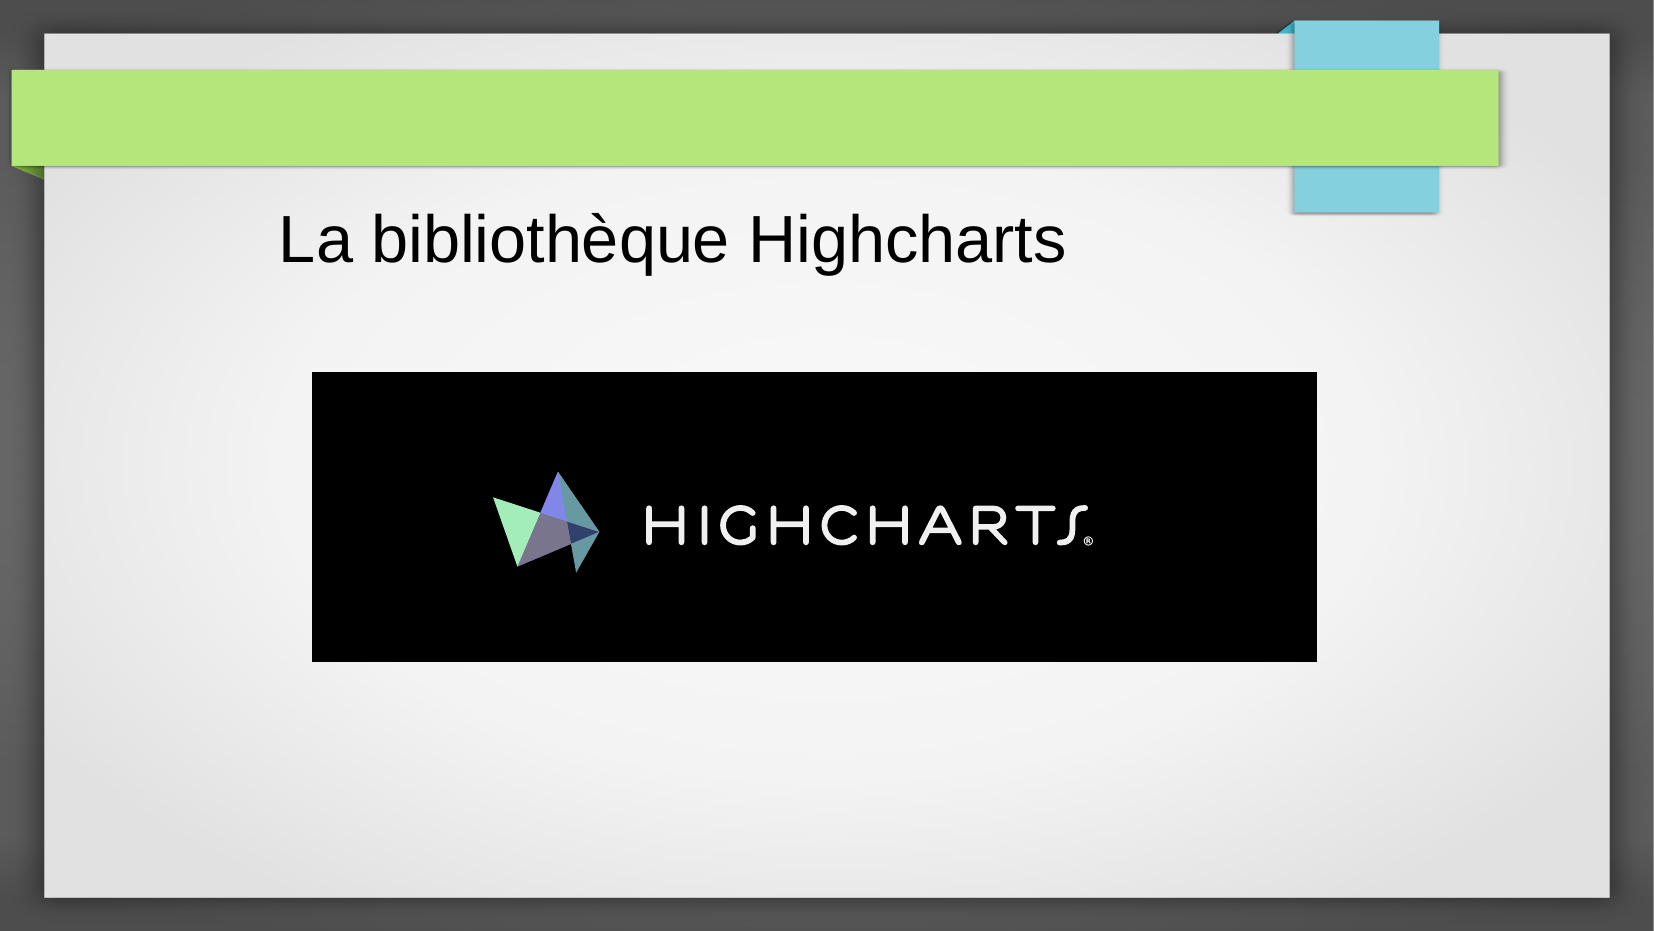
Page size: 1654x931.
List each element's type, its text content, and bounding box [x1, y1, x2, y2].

text_box [312, 372, 1317, 662]
picture [0, 0, 1654, 931]
subtitle La bibliothèque Highcharts [82, 70, 1264, 482]
